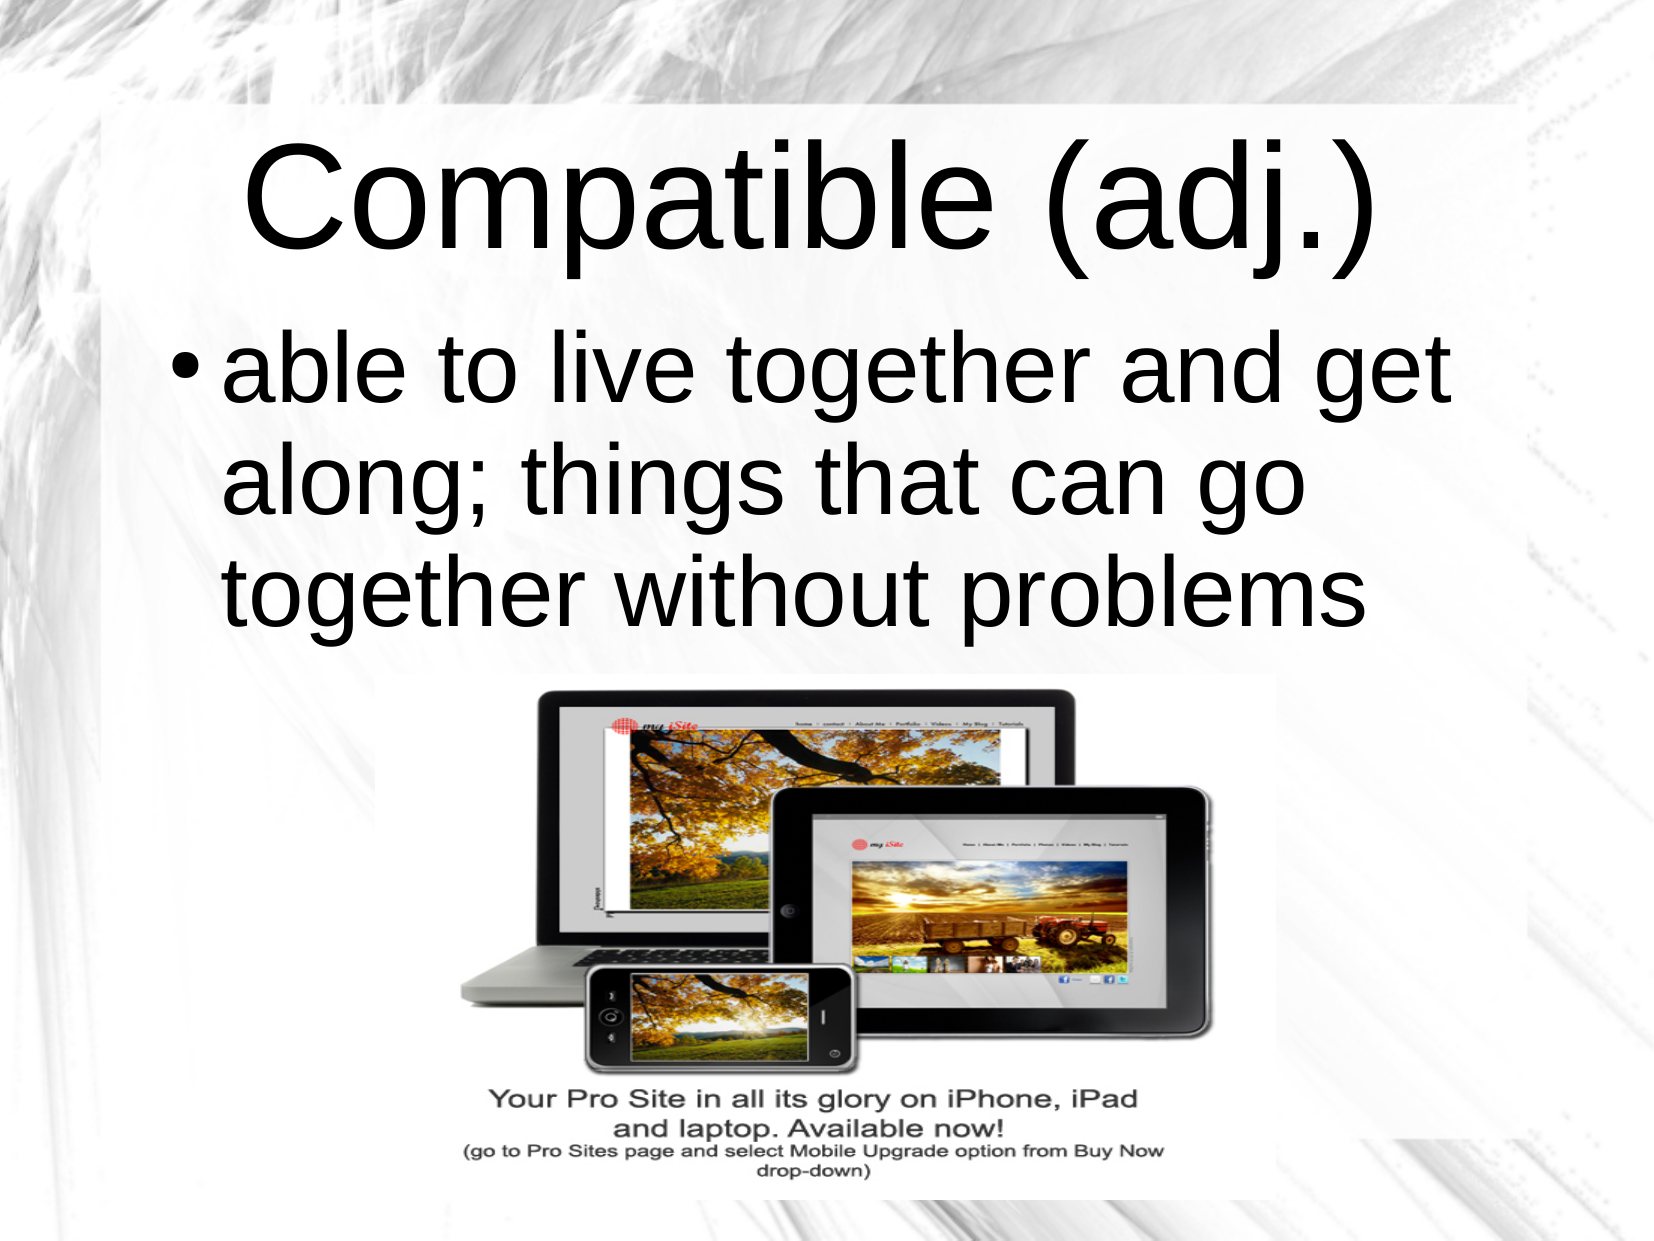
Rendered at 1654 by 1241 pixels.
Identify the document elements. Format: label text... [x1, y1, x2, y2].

list able to live together and get along; things that can go together without problems [150, 312, 1603, 676]
title Compatible (adj.) [118, 112, 1506, 281]
picture [0, 0, 1654, 1241]
